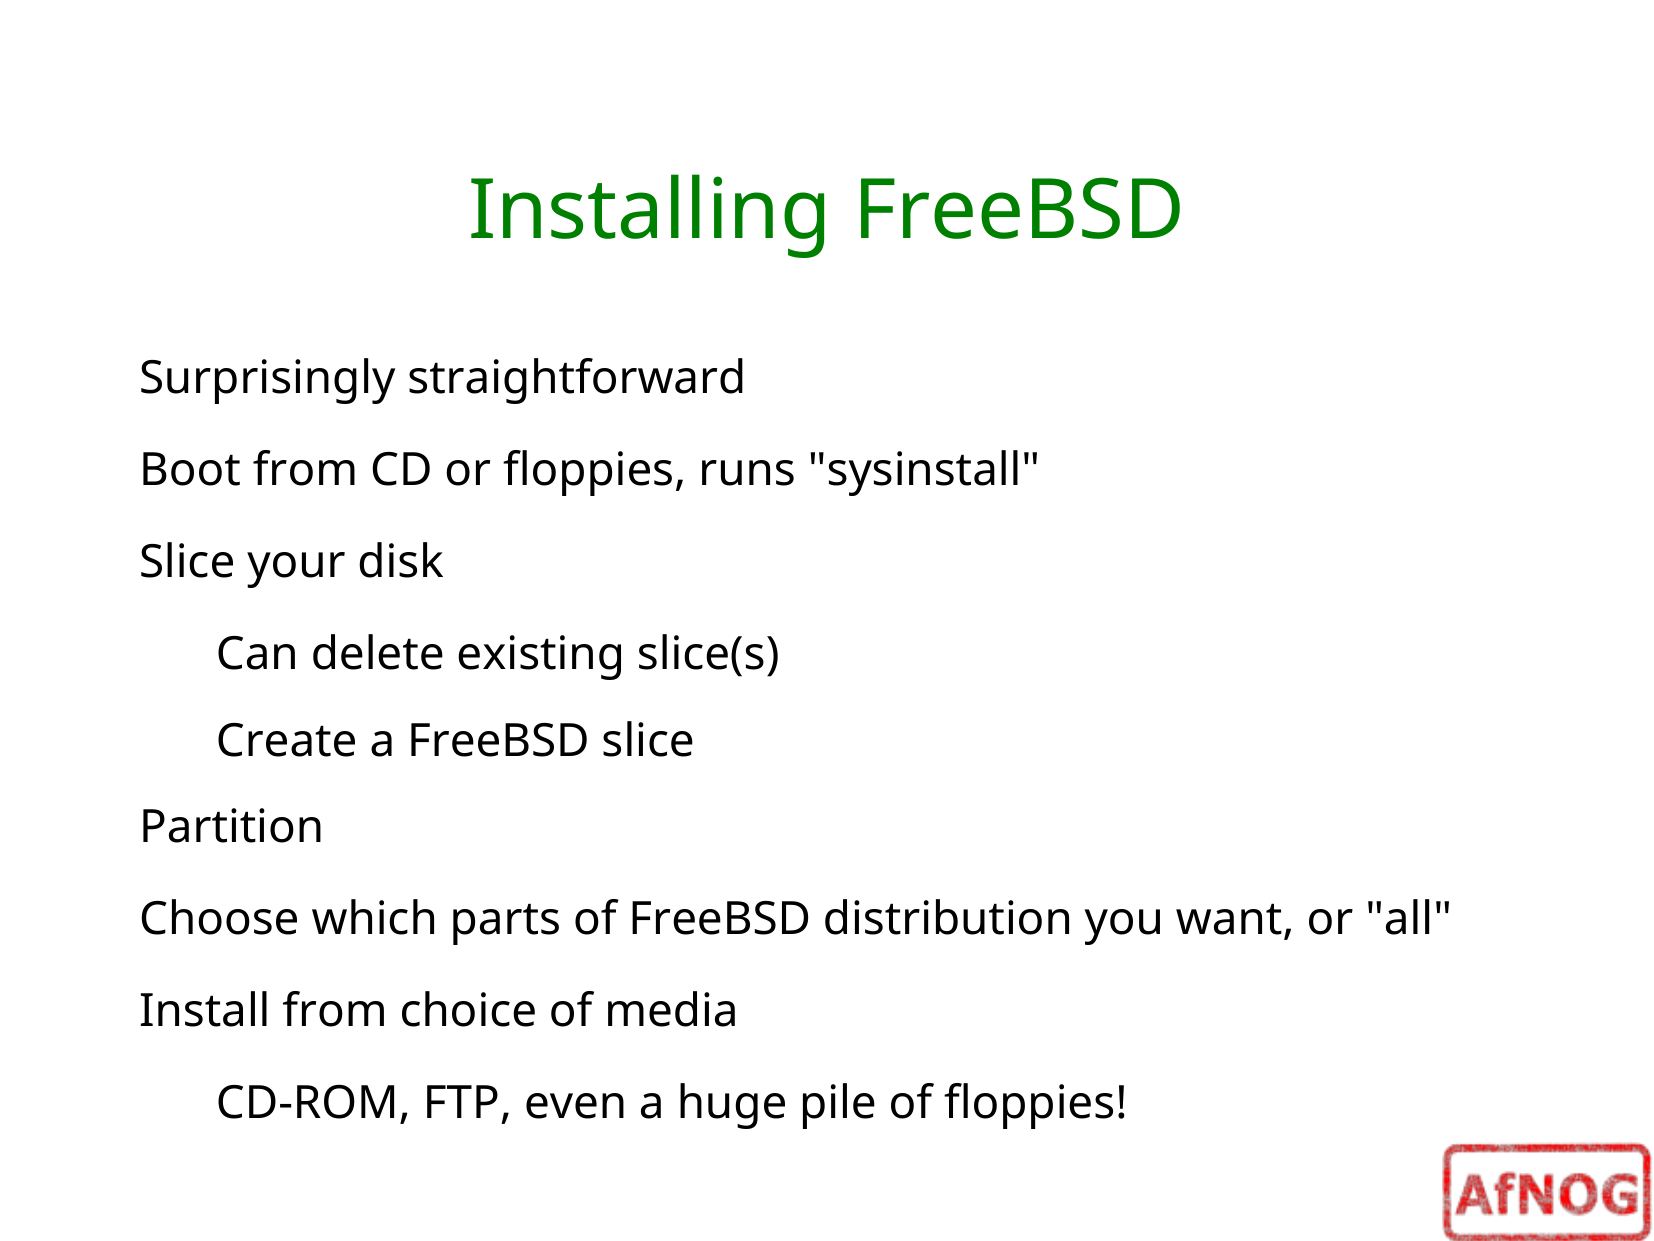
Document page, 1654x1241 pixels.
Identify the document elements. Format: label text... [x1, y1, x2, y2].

title Installing FreeBSD [121, 102, 1533, 311]
list Surprisingly straightforward Boot from CD or floppies, runs "sysinstall" Slice your disk Can delete existing slice(s) Create a FreeBSD slice Partition Choose which parts of FreeBSD distribution you want, or "all" Install from choice of media CD-ROM, FTP, even a huge pile of floppies! [121, 344, 1533, 1127]
picture [1441, 1141, 1654, 1241]
